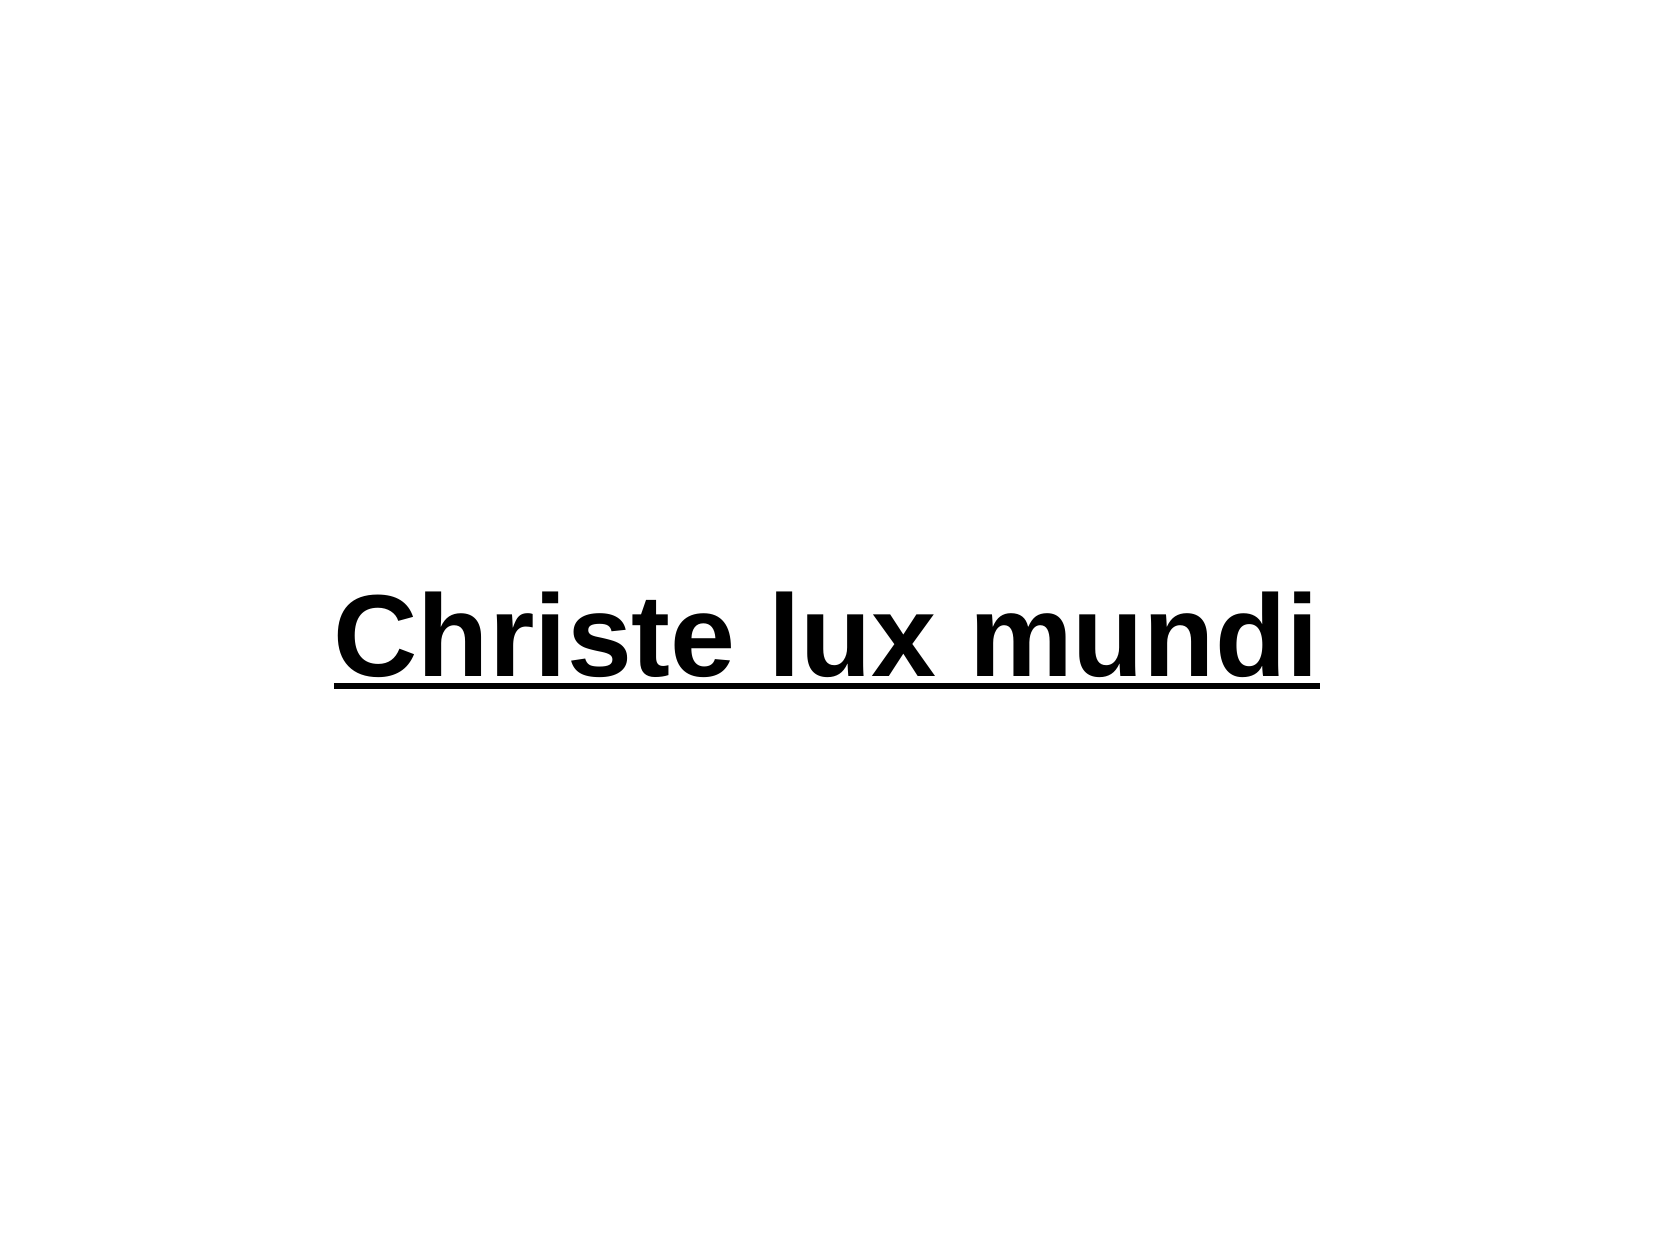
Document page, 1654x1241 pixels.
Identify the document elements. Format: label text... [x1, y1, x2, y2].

subtitle Christe lux mundi [0, 0, 1654, 1241]
